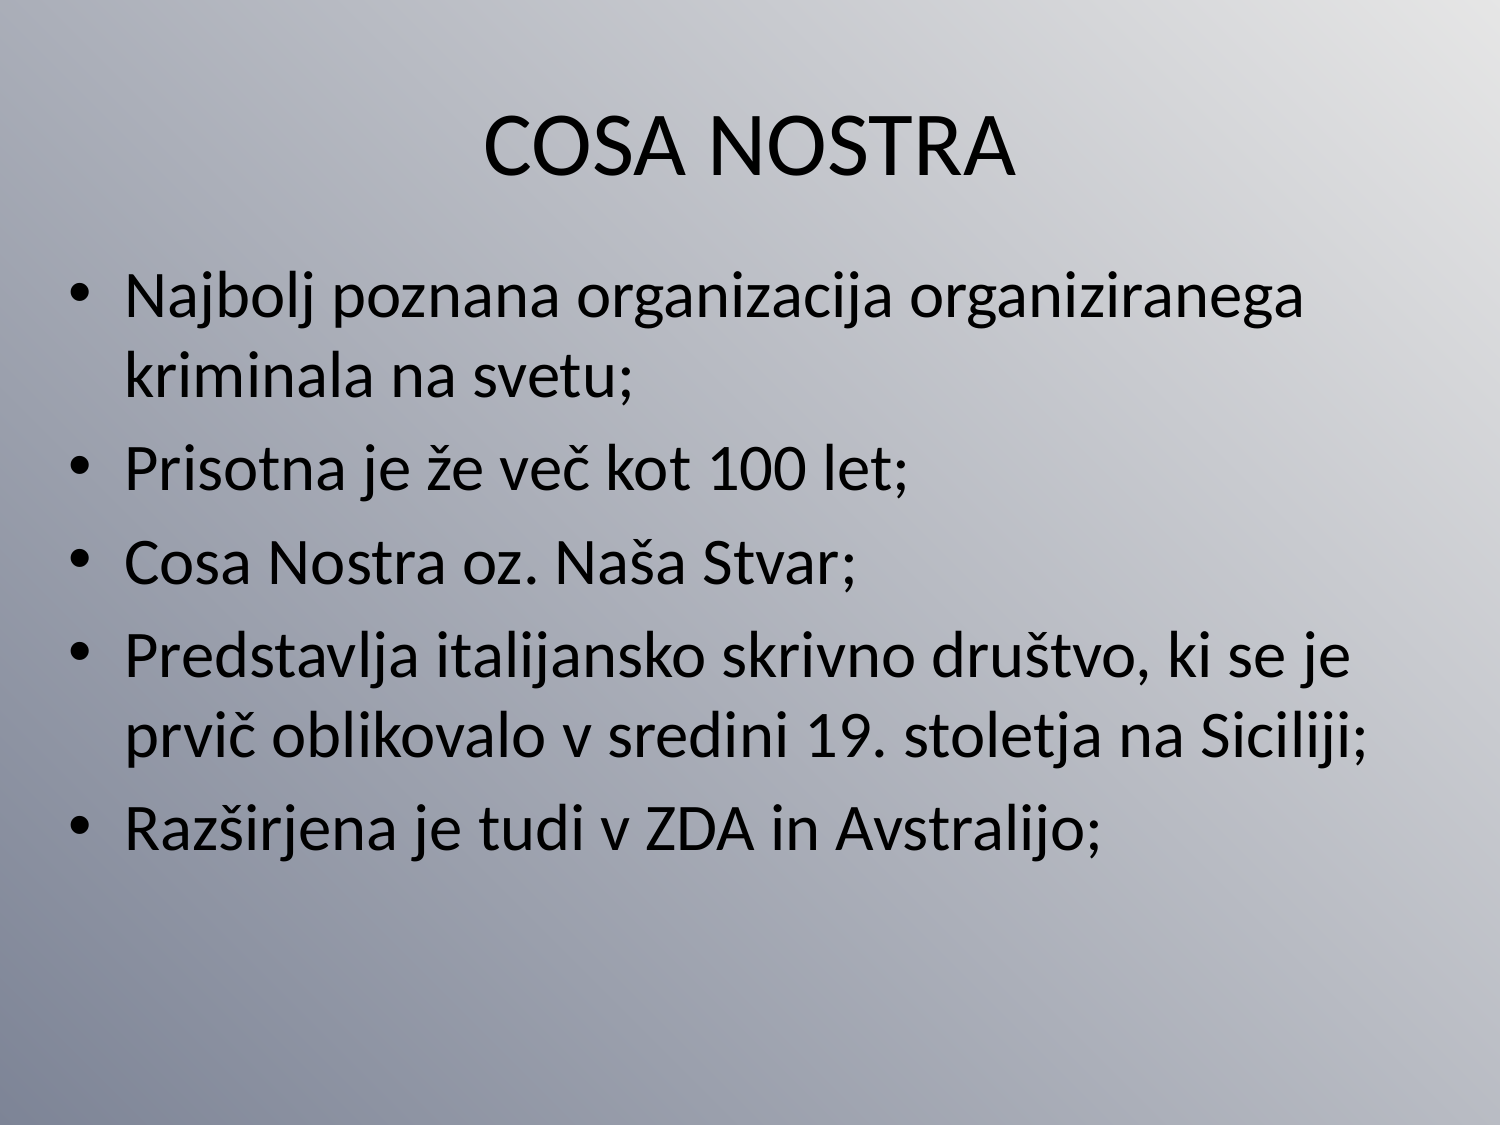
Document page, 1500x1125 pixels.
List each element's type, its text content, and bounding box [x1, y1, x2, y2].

title COSA NOSTRA [75, 45, 1425, 233]
list Najbolj poznana organizacija organiziranega kriminala na svetu; Prisotna je že več kot 100 let; Cosa Nostra oz. Naša Stvar; Predstavlja italijansko skrivno društvo, ki se je prvič oblikovalo v sredini 19. stoletja na Siciliji; Razširjena je tudi v ZDA in Avstralijo; [53, 243, 1447, 1106]
